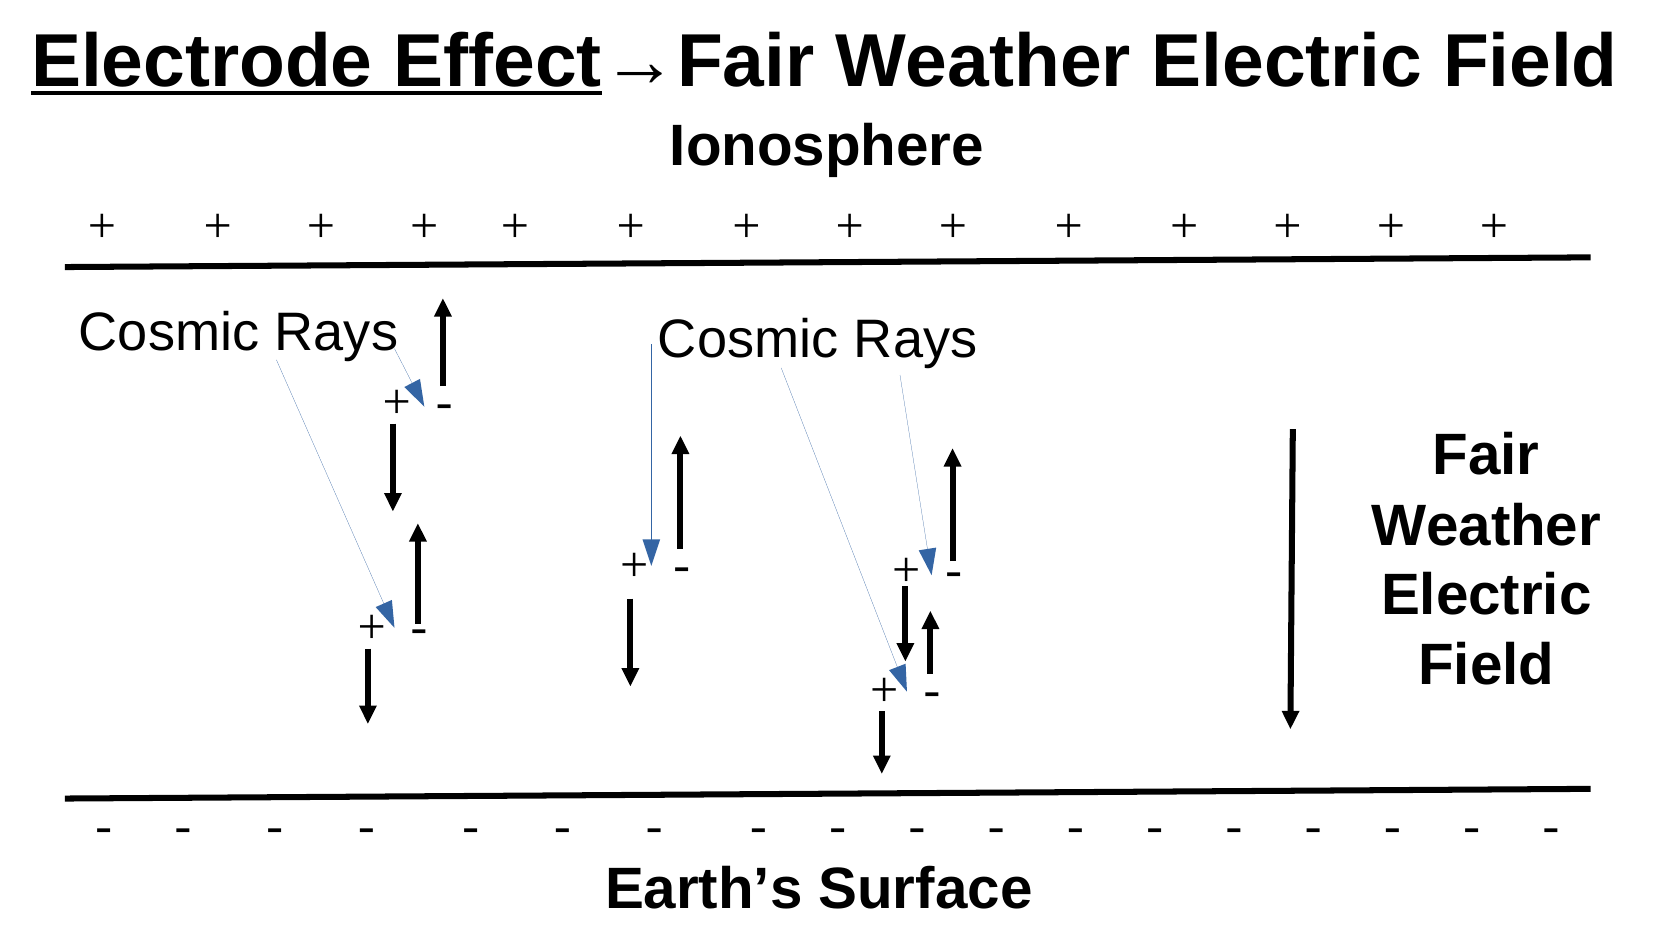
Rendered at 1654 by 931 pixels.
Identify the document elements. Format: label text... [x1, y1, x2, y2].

text_box Cosmic Rays [607, 295, 1004, 377]
text_box + + + + + + + + + + + + + + [73, 184, 1615, 260]
text_box Fair Weather Electric Field [1335, 408, 1638, 705]
text_box Ionosphere [264, 99, 1390, 184]
text_box + - [877, 528, 1003, 605]
text_box Cosmic Rays [28, 288, 425, 369]
text_box + - [342, 586, 468, 662]
text_box + - [855, 648, 1018, 725]
text_box Earth’s Surface [256, 861, 1382, 929]
text_box + - [605, 523, 768, 599]
text_box + - [367, 361, 493, 437]
title Electrode Effect→Fair Weather Electric Field [0, 5, 1654, 107]
text_box - - - - - - - - - - - - - - - - - - [80, 784, 1601, 861]
